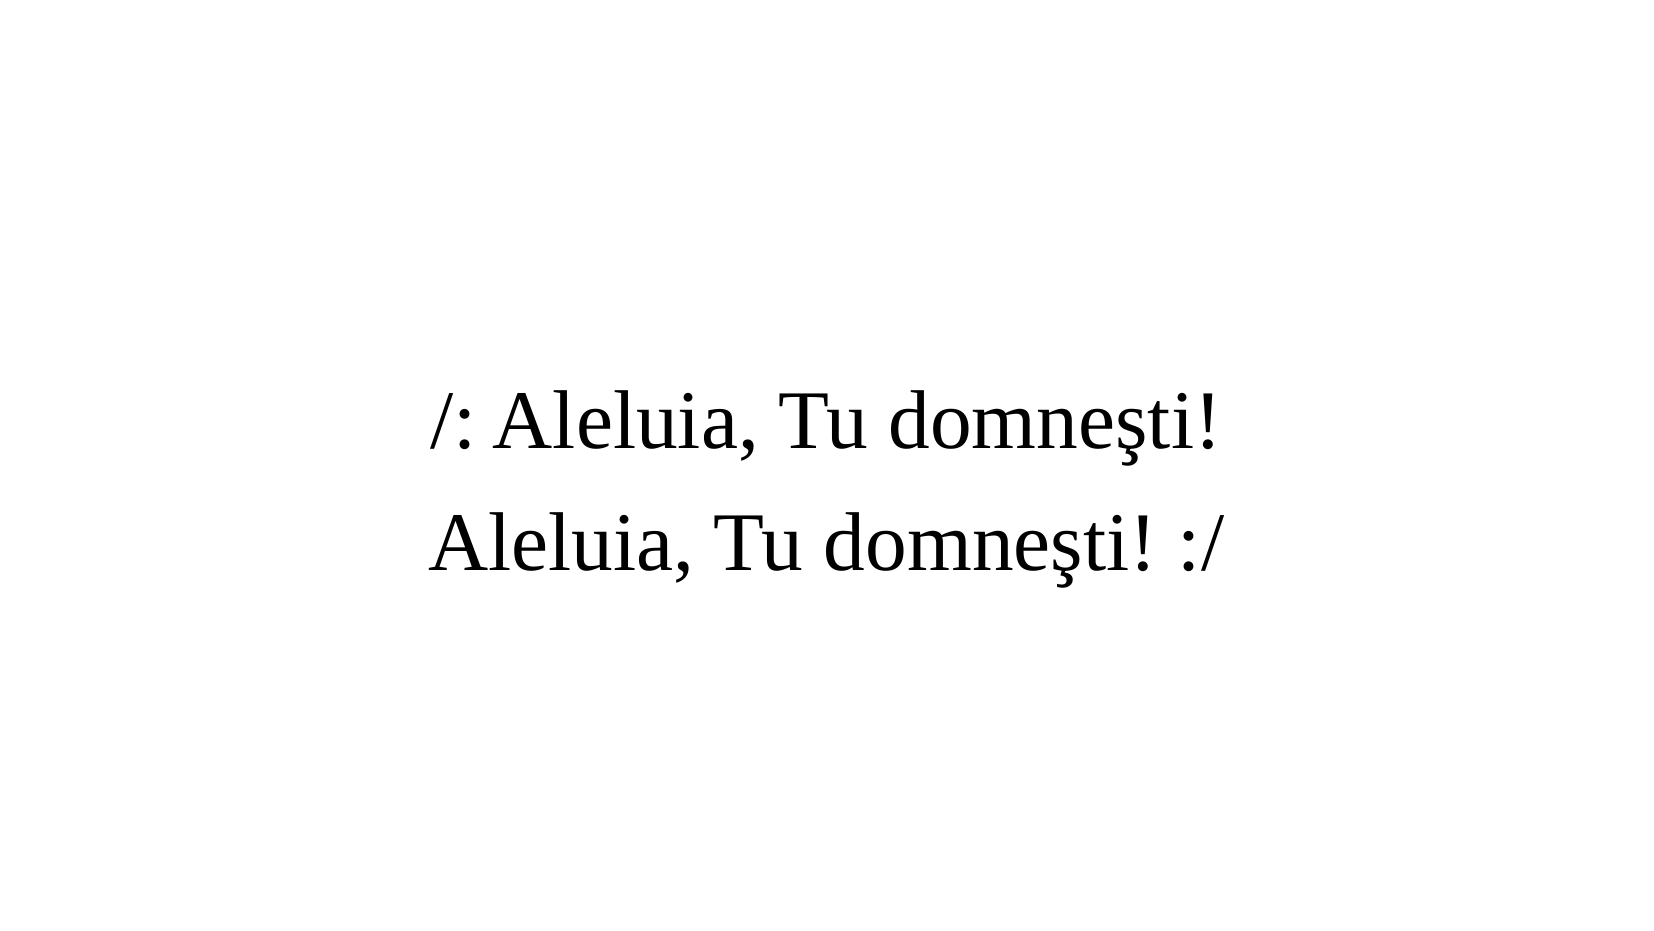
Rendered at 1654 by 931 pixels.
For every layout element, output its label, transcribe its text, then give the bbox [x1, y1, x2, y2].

subtitle /: Aleluia, Tu domneşti! Aleluia, Tu domneşti! :/ [70, 363, 1583, 589]
